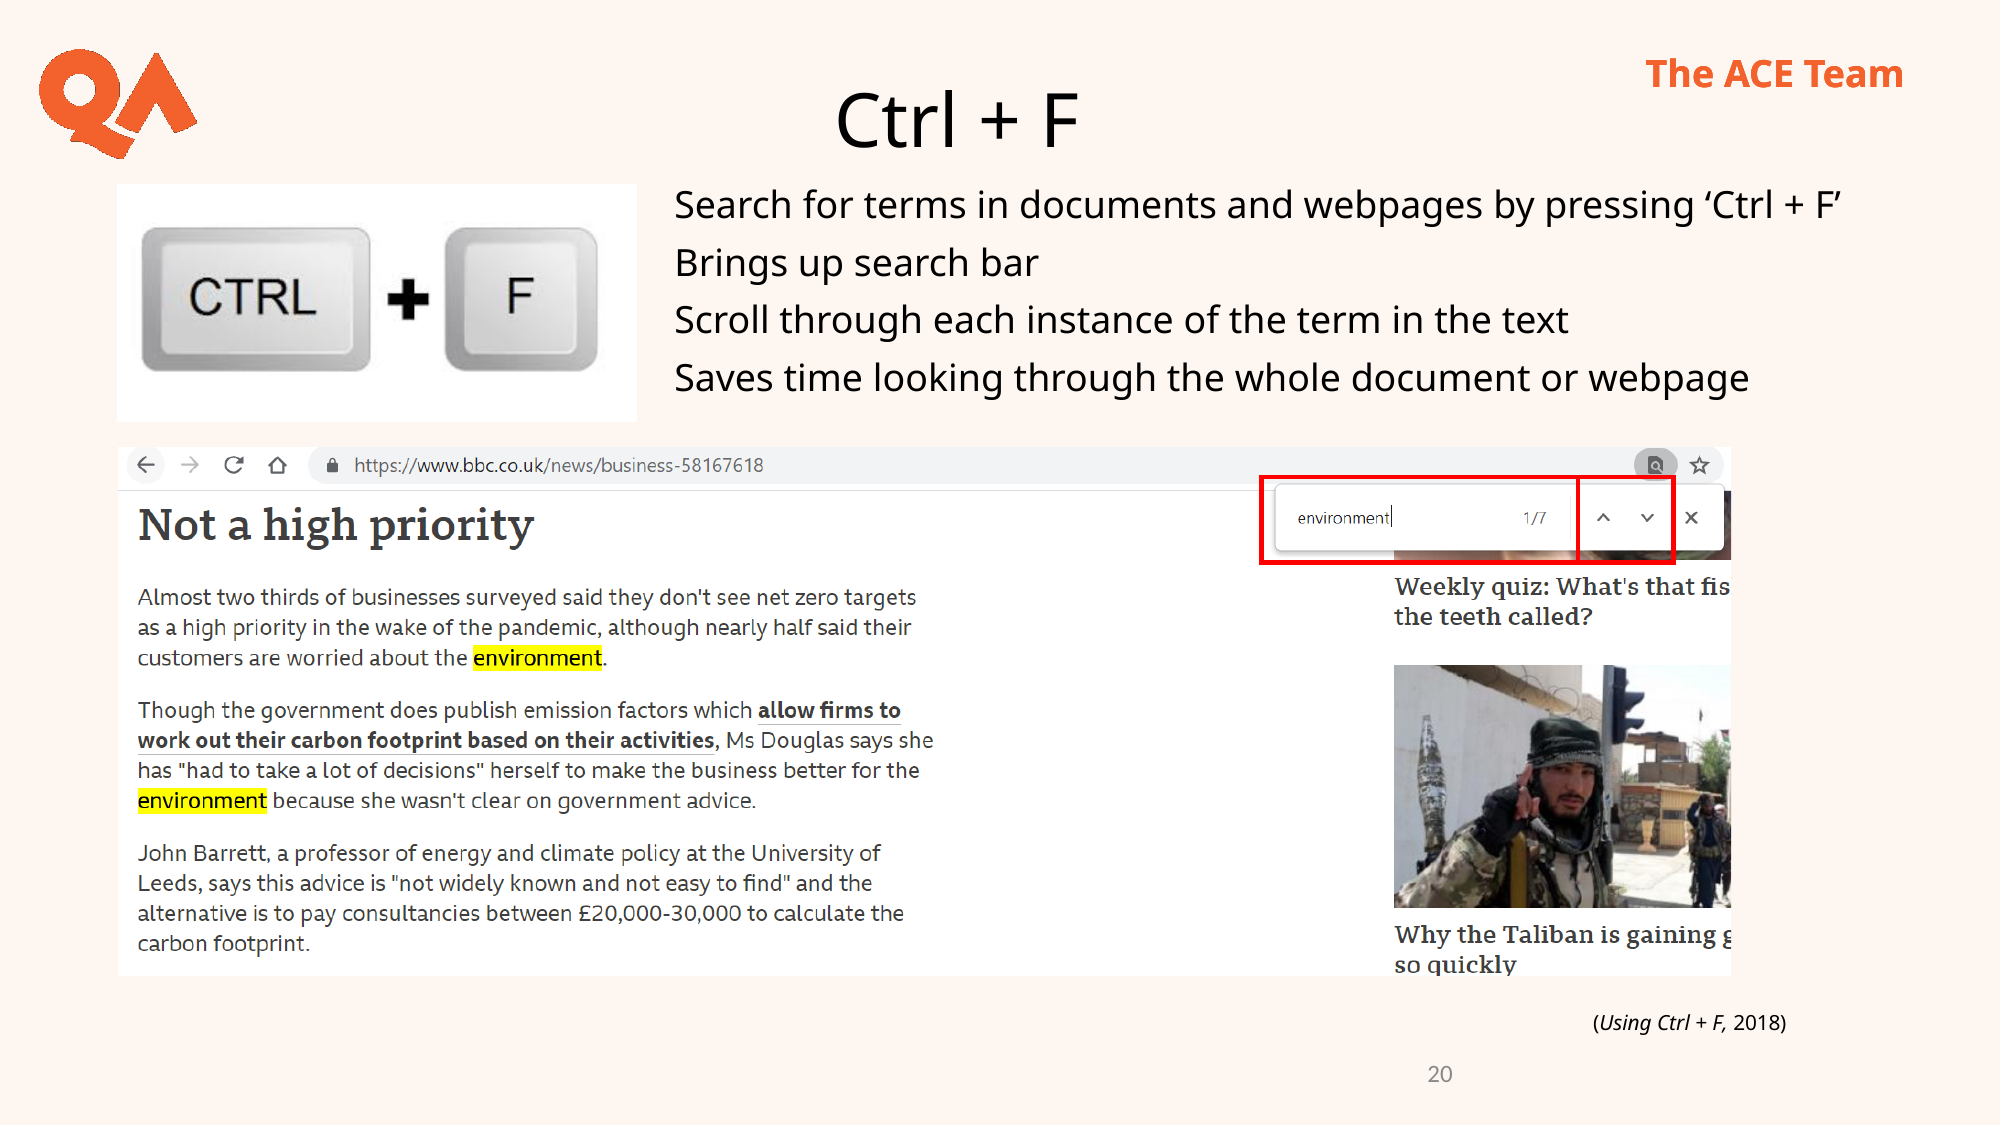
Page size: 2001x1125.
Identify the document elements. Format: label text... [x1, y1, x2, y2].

text_box Brings up search bar [659, 228, 1967, 285]
picture [117, 184, 637, 422]
text_box Search for terms in documents and webpages by pressing ‘Ctrl + F’ [659, 171, 1967, 228]
picture [39, 49, 188, 159]
text_box The ACE Team [1726, 43, 1920, 103]
text_box [1412, 1042, 1863, 1103]
picture [117, 447, 1732, 976]
text_box (Using Ctrl + F, 2018) [1578, 1002, 1821, 1043]
text_box Ctrl + F [188, 0, 1726, 171]
text_box Saves time looking through the whole document or webpage [659, 343, 1967, 406]
text_box Scroll through each instance of the term in the text [659, 285, 1967, 343]
